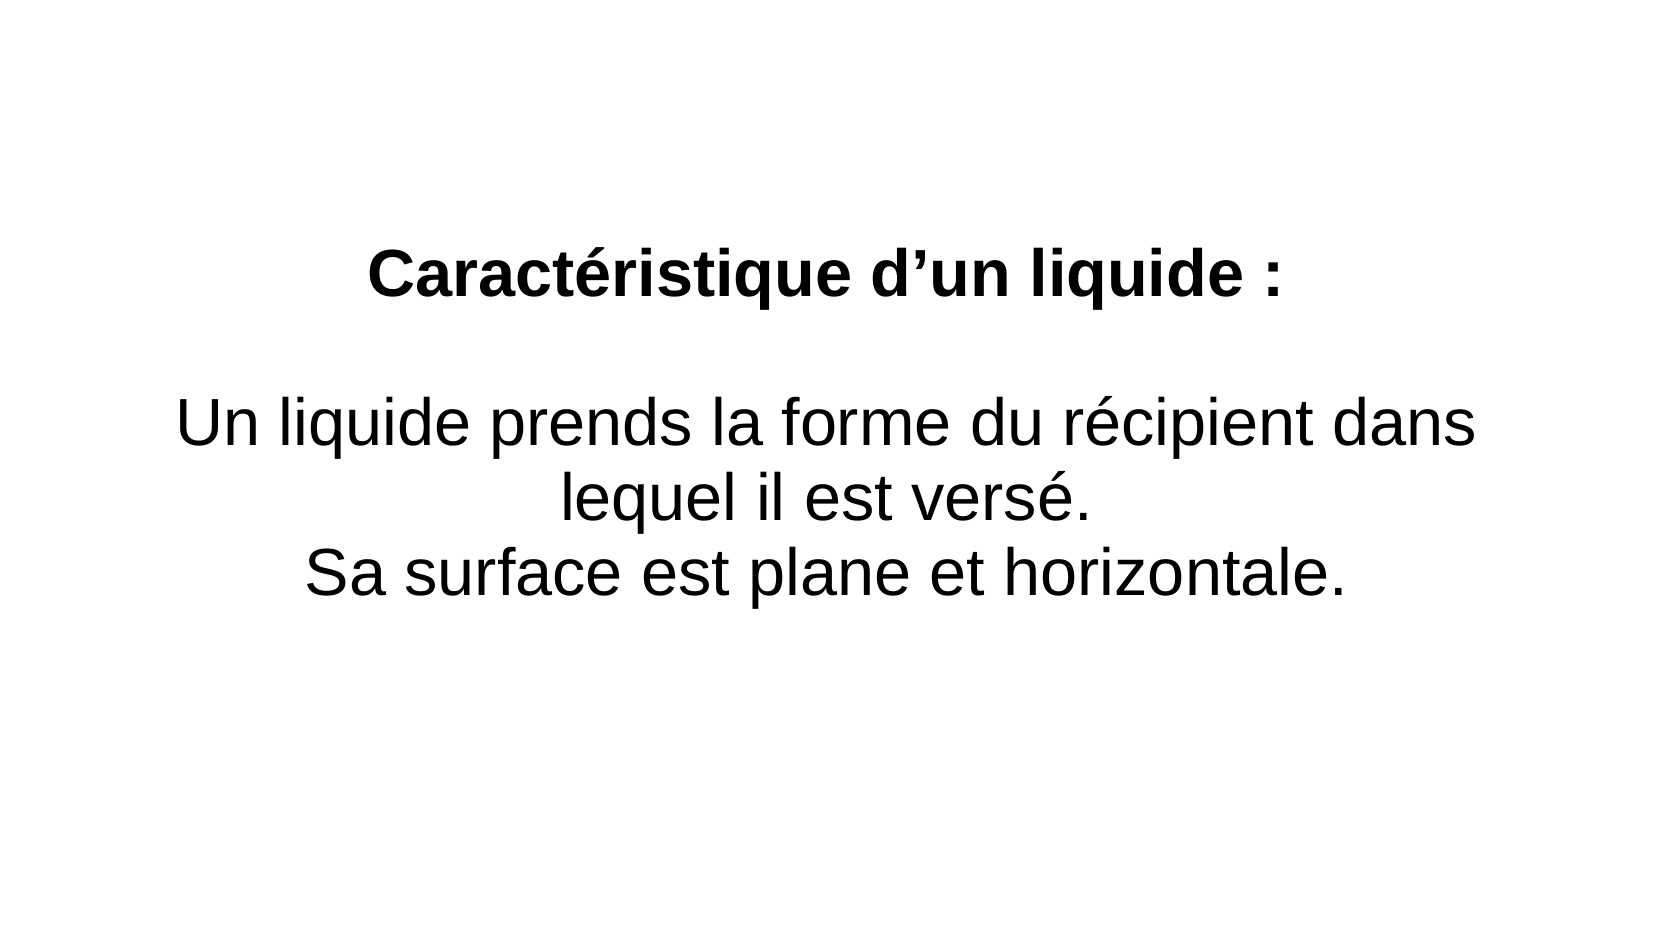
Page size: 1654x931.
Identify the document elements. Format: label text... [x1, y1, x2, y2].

subtitle Caractéristique d’un liquide : Un liquide prends la forme du récipient dans lequel il est versé. Sa surface est plane et horizontale. [82, 88, 1571, 758]
